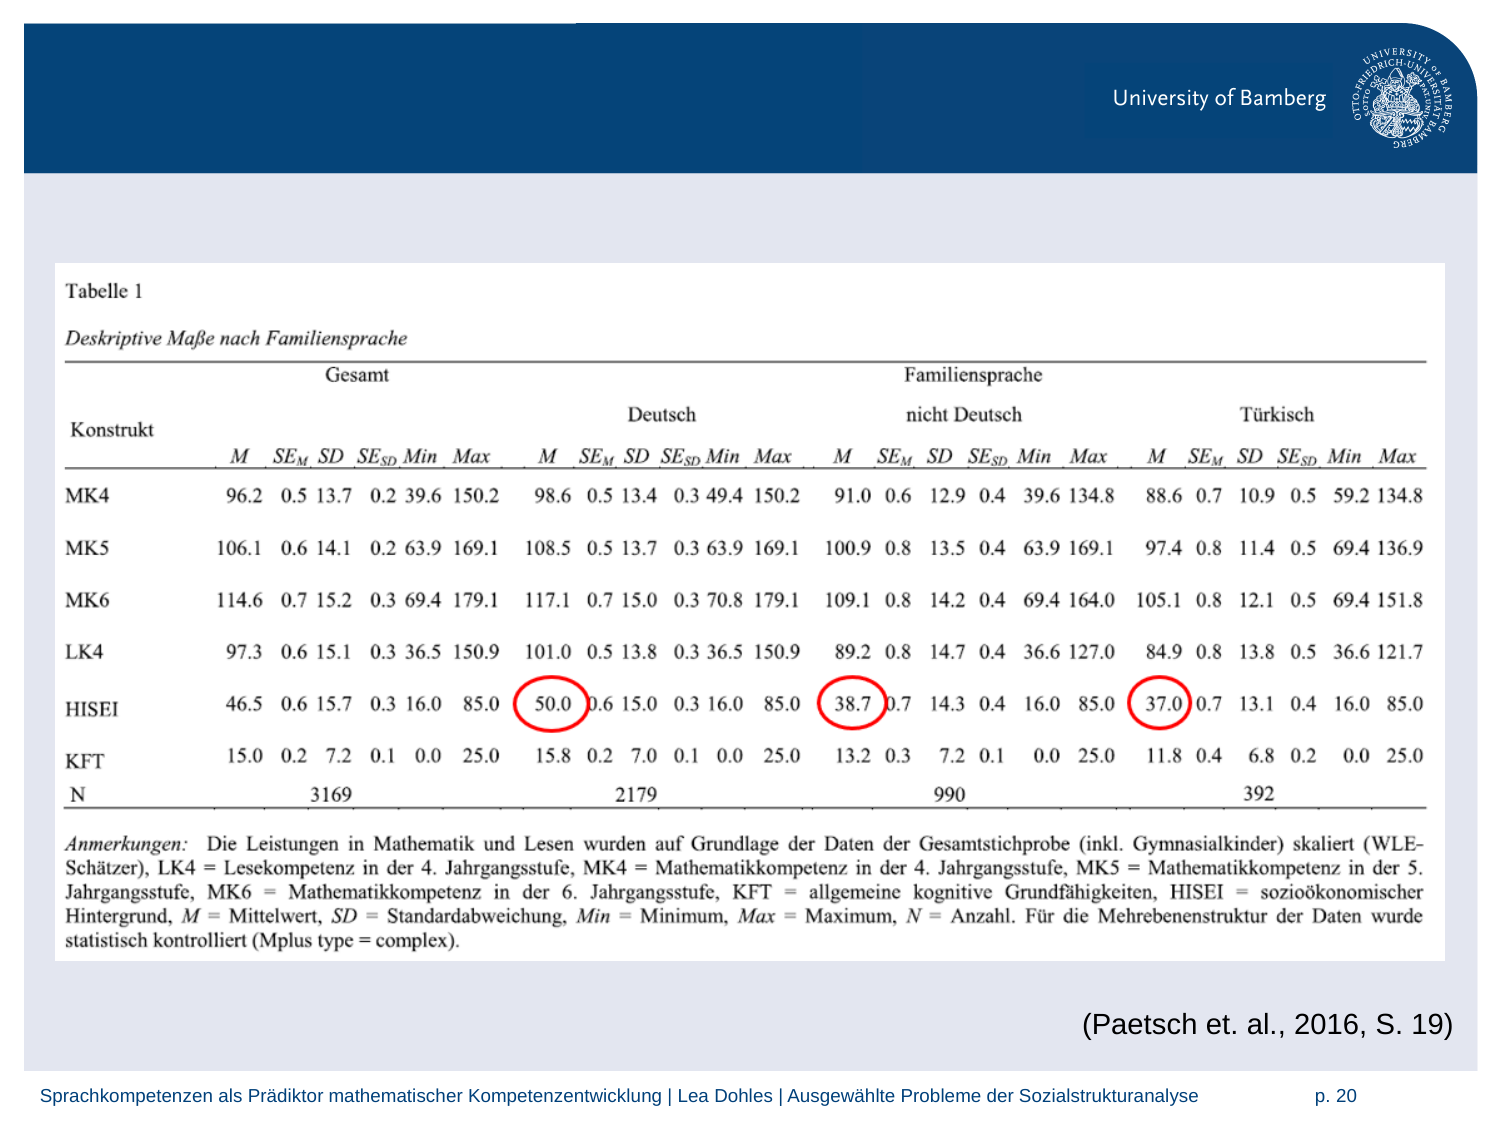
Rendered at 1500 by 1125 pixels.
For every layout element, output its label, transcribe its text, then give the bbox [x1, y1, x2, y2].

picture [55, 263, 1445, 961]
text_box (Paetsch et. al., 2016, S. 19) [1067, 998, 1500, 1049]
